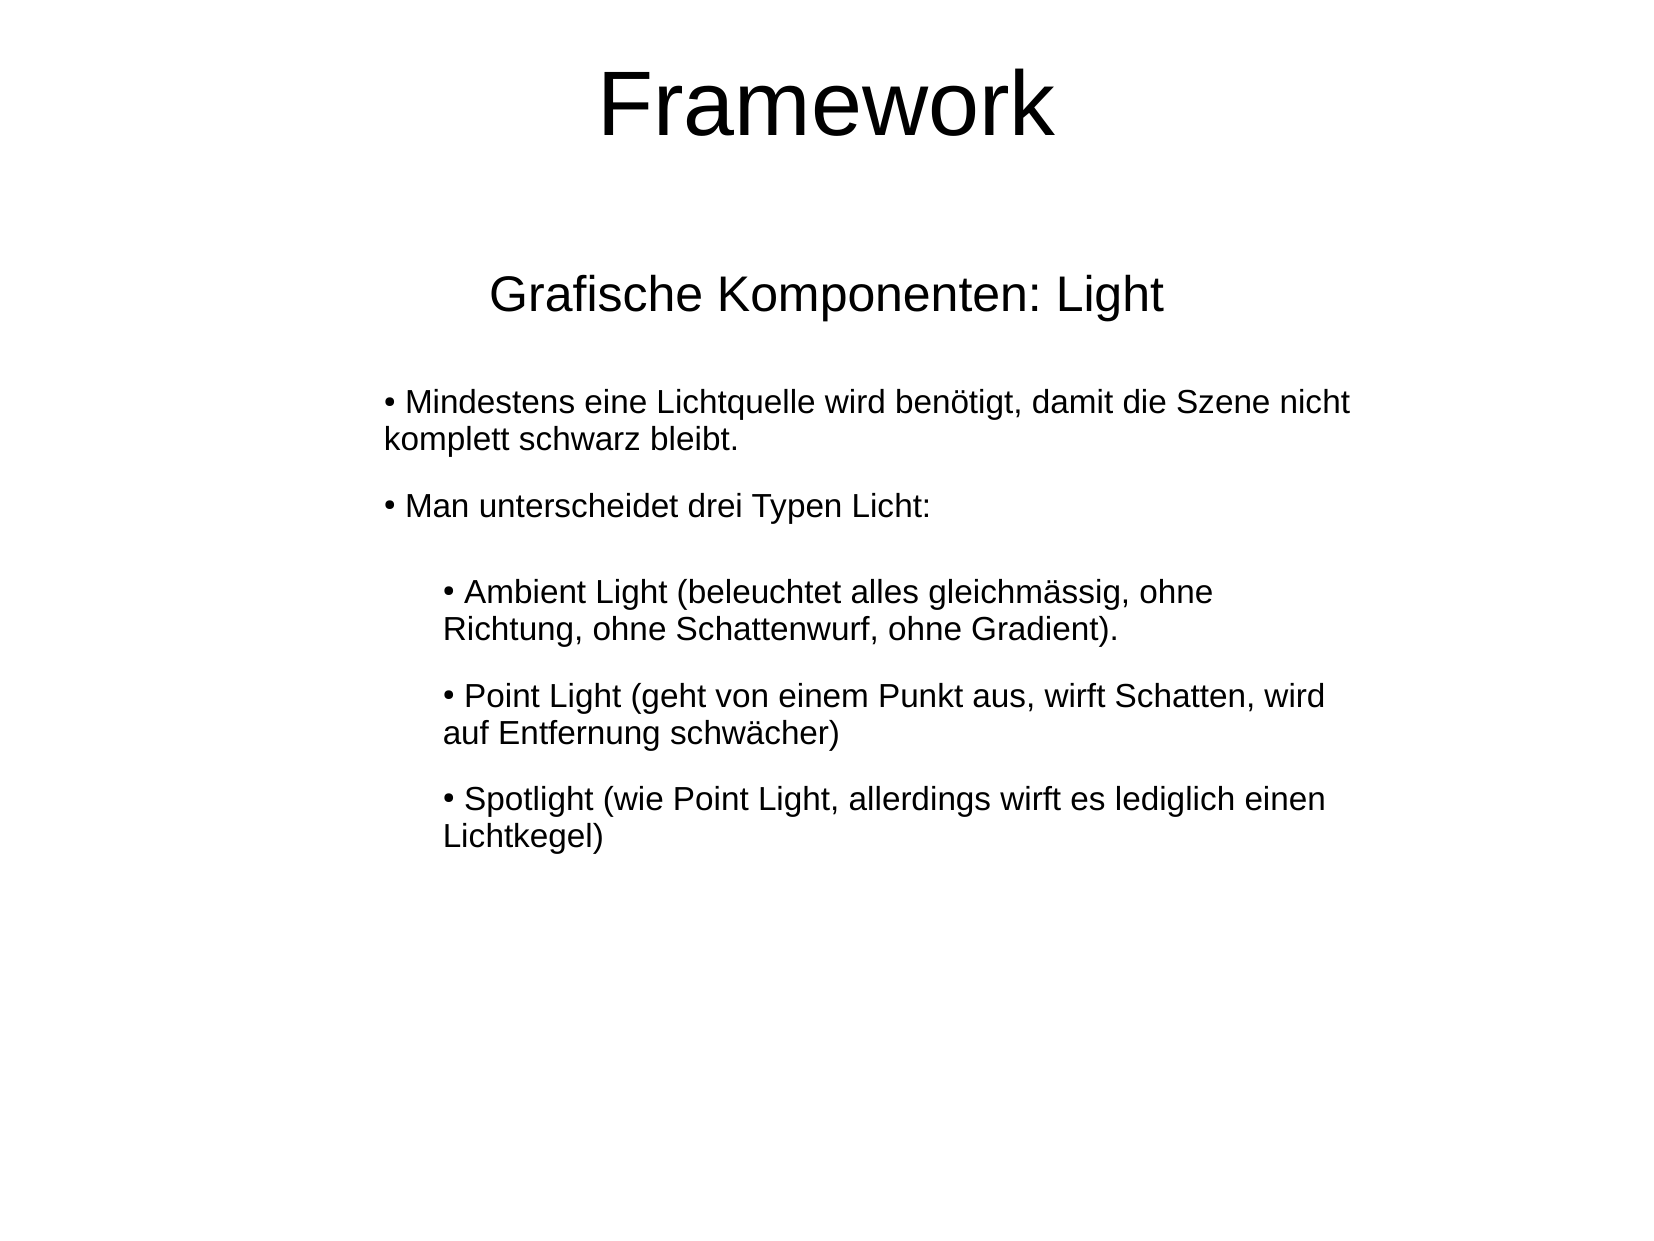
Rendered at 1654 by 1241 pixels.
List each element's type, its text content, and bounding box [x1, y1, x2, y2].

title Framework [82, 0, 1571, 208]
text_box Ambient Light (beleuchtet alles gleichmässig, ohne Richtung, ohne Schattenwurf, ohne Gradient). Point Light (geht von einem Punkt aus, wirft Schatten, wird auf Entfernung schwächer) Spotlight (wie Point Light, allerdings wirft es lediglich einen Lichtkegel) [442, 573, 1359, 857]
subtitle Mindestens eine Lichtquelle wird benötigt, damit die Szene nicht komplett schwarz bleibt. Man unterscheidet drei Typen Licht: [383, 383, 1359, 526]
text_box Grafische Komponenten: Light [82, 265, 1571, 325]
